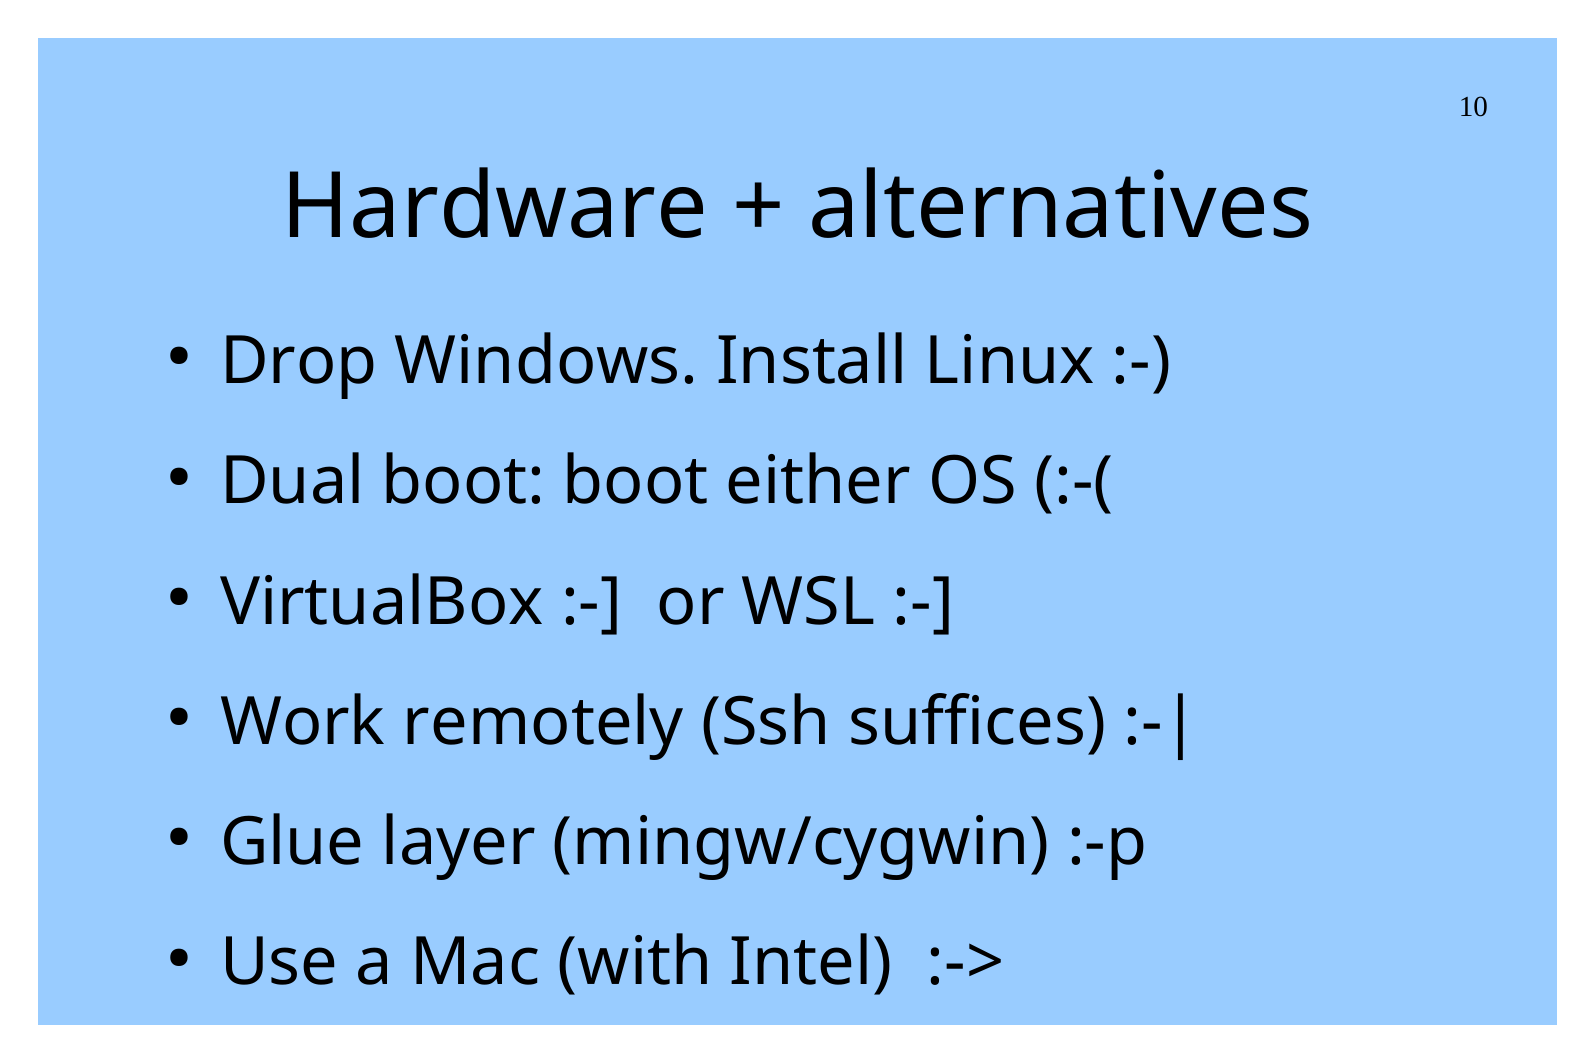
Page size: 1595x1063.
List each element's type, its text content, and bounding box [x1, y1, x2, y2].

list Drop Windows. Install Linux :-) Dual boot: boot either OS (:-( VirtualBox :-] or WSL :-] Work remotely (Ssh suffices) :-| Glue layer (mingw/cygwin) :-p Use a Mac (with Intel) :-> [149, 312, 1447, 935]
title Hardware + alternatives [149, 119, 1447, 285]
